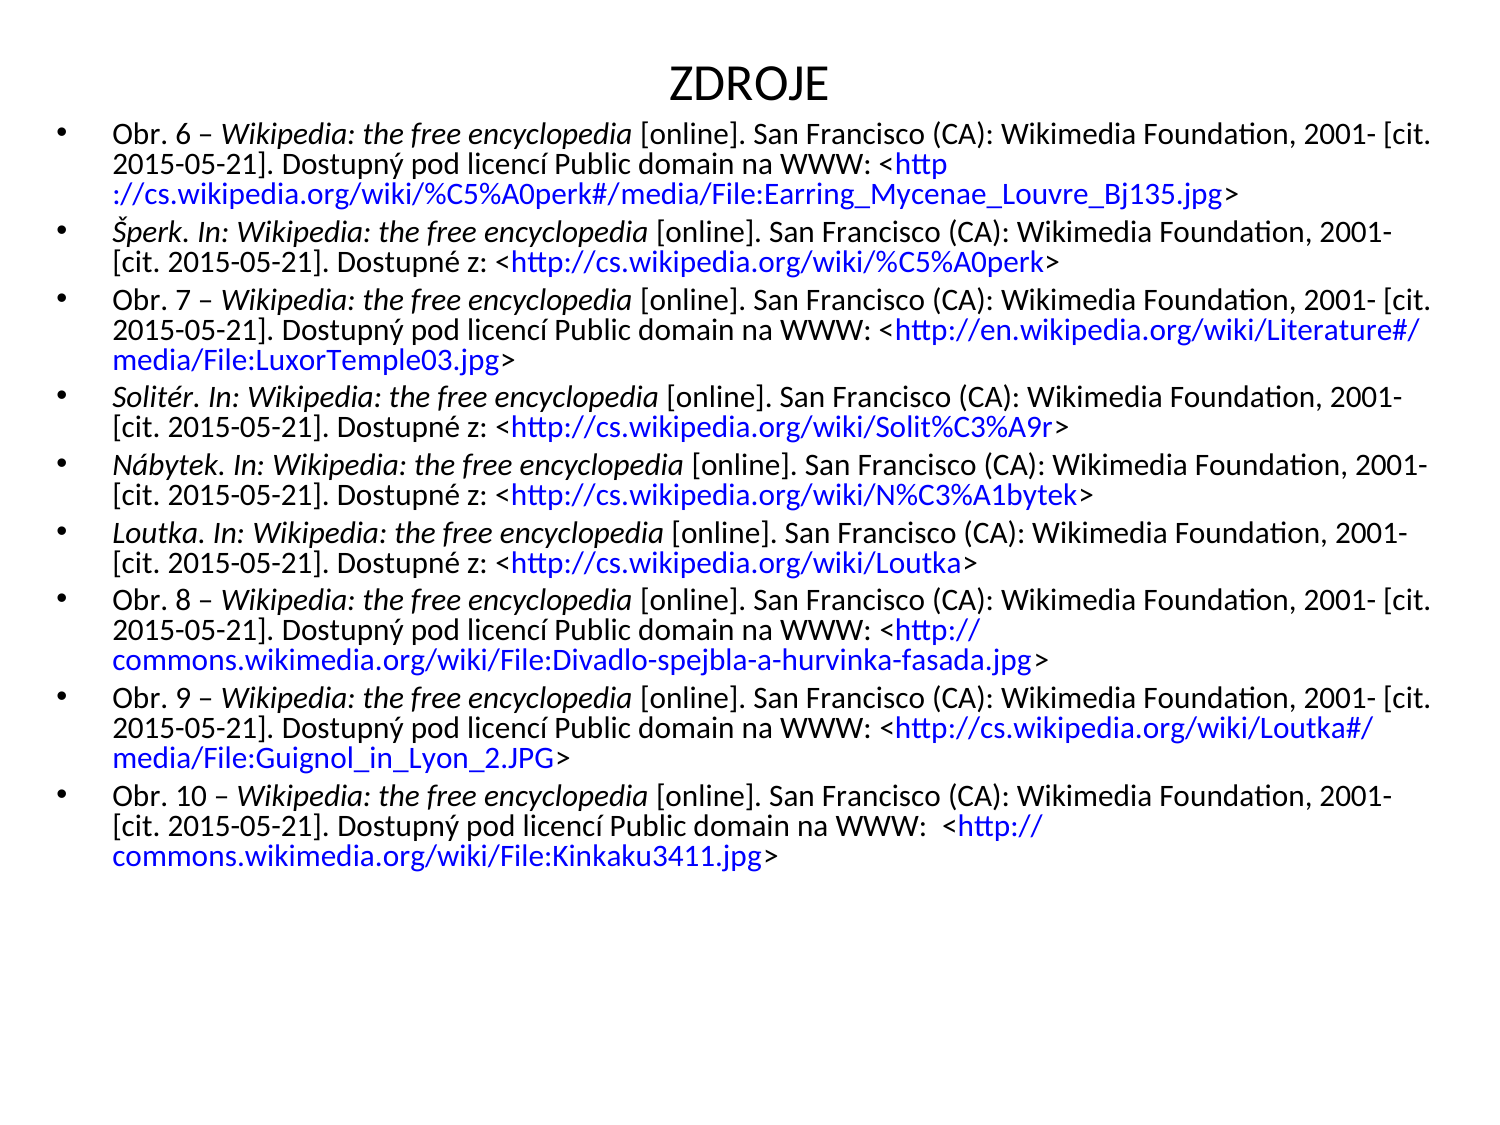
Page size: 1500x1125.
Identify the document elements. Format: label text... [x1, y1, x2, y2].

title ZDROJE [75, 40, 1426, 113]
list Obr. 6 – Wikipedia: the free encyclopedia [online]. San Francisco (CA): Wikimedia Foundation, 2001- [cit. 2015-05-21]. Dostupný pod licencí Public domain na WWW: <http://cs.wikipedia.org/wiki/%C5%A0perk#/media/File:Earring_Mycenae_Louvre_Bj135.jpg> Šperk. In: Wikipedia: the free encyclopedia [online]. San Francisco (CA): Wikimedia Foundation, 2001- [cit. 2015-05-21]. Dostupné z: <http://cs.wikipedia.org/wiki/%C5%A0perk> Obr. 7 – Wikipedia: the free encyclopedia [online]. San Francisco (CA): Wikimedia Foundation, 2001- [cit. 2015-05-21]. Dostupný pod licencí Public domain na WWW: <http://en.wikipedia.org/wiki/Literature#/media/File:LuxorTemple03.jpg> Solitér. In: Wikipedia: the free encyclopedia [online]. San Francisco (CA): Wikimedia Foundation, 2001- [cit. 2015-05-21]. Dostupné z: <http://cs.wikipedia.org/wiki/Solit%C3%A9r> Nábytek. In: Wikipedia: the free encyclopedia [online]. San Francisco (CA): Wikimedia Foundation, 2001- [cit. 2015-05-21]. Dostupné z: <http://cs.wikipedia.org/wiki/N%C3%A1bytek> Loutka. In: Wikipedia: the free encyclopedia [online]. San Francisco (CA): Wikimedia Foundation, 2001- [cit. 2015-05-21]. Dostupné z: <http://cs.wikipedia.org/wiki/Loutka> Obr. 8 – Wikipedia: the free encyclopedia [online]. San Francisco (CA): Wikimedia Foundation, 2001- [cit. 2015-05-21]. Dostupný pod licencí Public domain na WWW: <http://commons.wikimedia.org/wiki/File:Divadlo-spejbla-a-hurvinka-fasada.jpg> Obr. 9 – Wikipedia: the free encyclopedia [online]. San Francisco (CA): Wikimedia Foundation, 2001- [cit. 2015-05-21]. Dostupný pod licencí Public domain na WWW: <http://cs.wikipedia.org/wiki/Loutka#/media/File:Guignol_in_Lyon_2.JPG> Obr. 10 – Wikipedia: the free encyclopedia [online]. San Francisco (CA): Wikimedia Foundation, 2001- [cit. 2015-05-21]. Dostupný pod licencí Public domain na WWW: <http://commons.wikimedia.org/wiki/File:Kinkaku3411.jpg> [41, 113, 1459, 1006]
